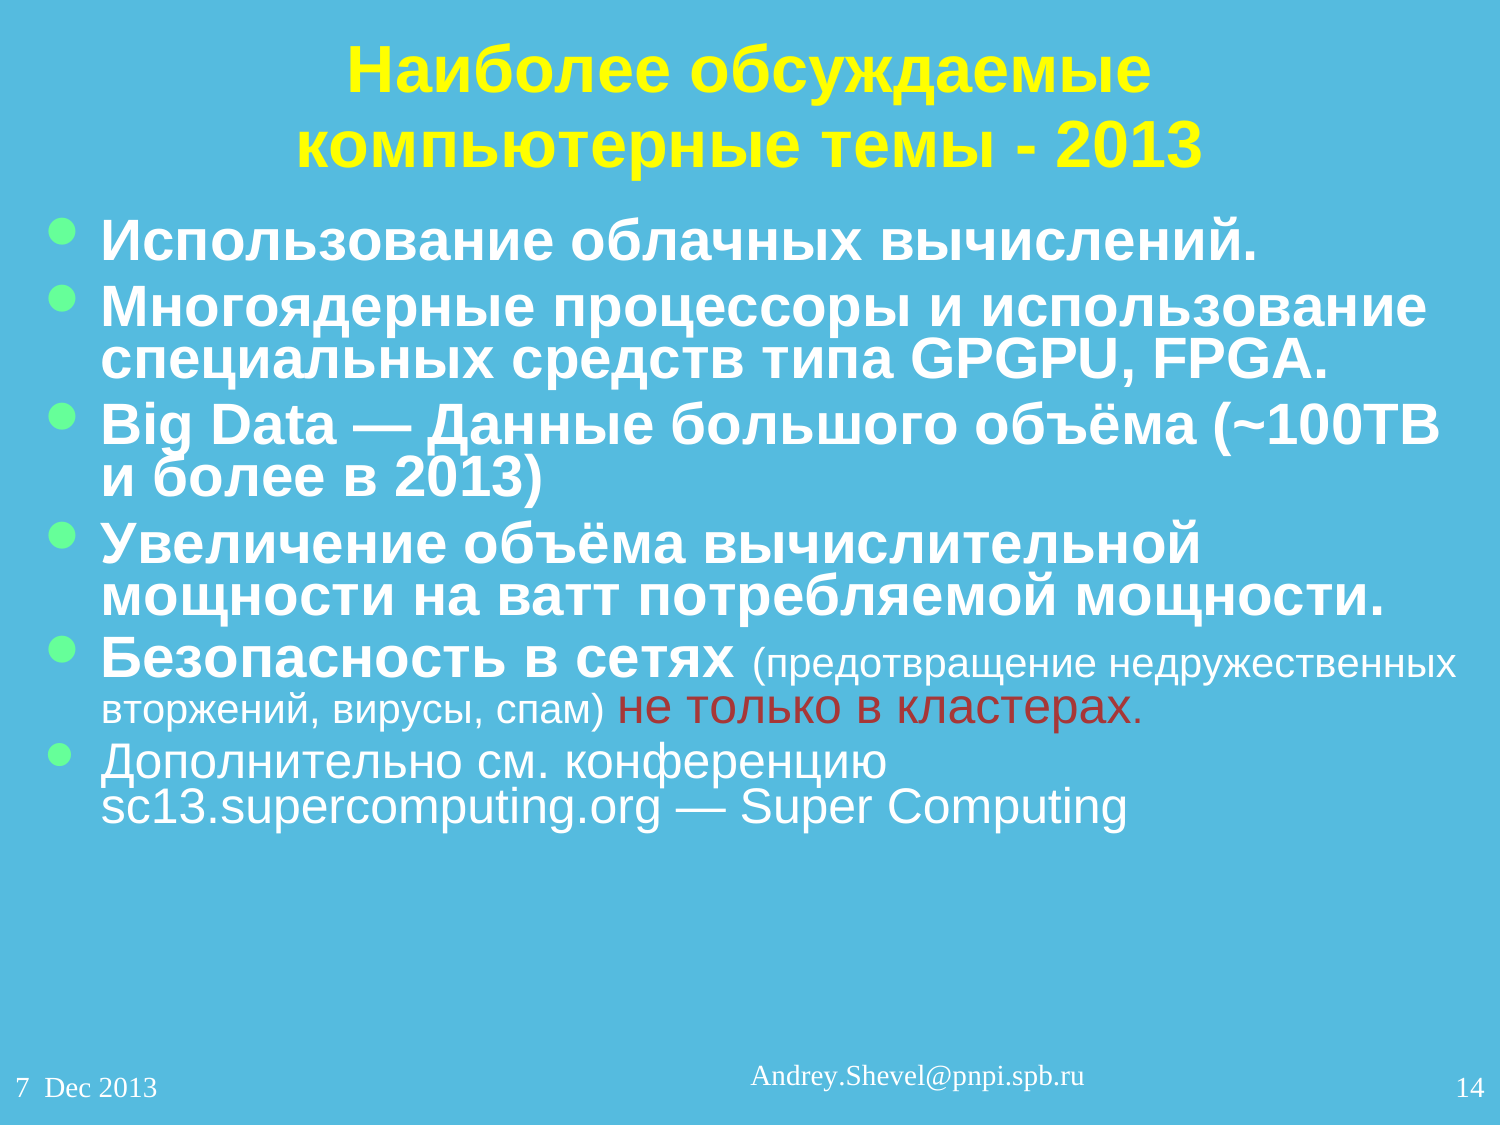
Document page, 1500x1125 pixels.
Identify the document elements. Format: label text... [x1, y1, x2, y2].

list Использование облачных вычислений. Многоядерные процессоры и использование специальных средств типа GPGPU, FPGA. Big Data — Данные большого объёма (~100TB и более в 2013) Увеличение объёма вычислительной мощности на ватт потребляемой мощности. Безопасность в сетях (предотвращение недружественных вторжений, вирусы, спам) не только в кластерах. Дополнительно см. конференцию sc13.supercomputing.org — Super Computing [29, 210, 1477, 1063]
title Наиболее обсуждаемые компьютерные темы - 2013 [112, 1, 1388, 190]
